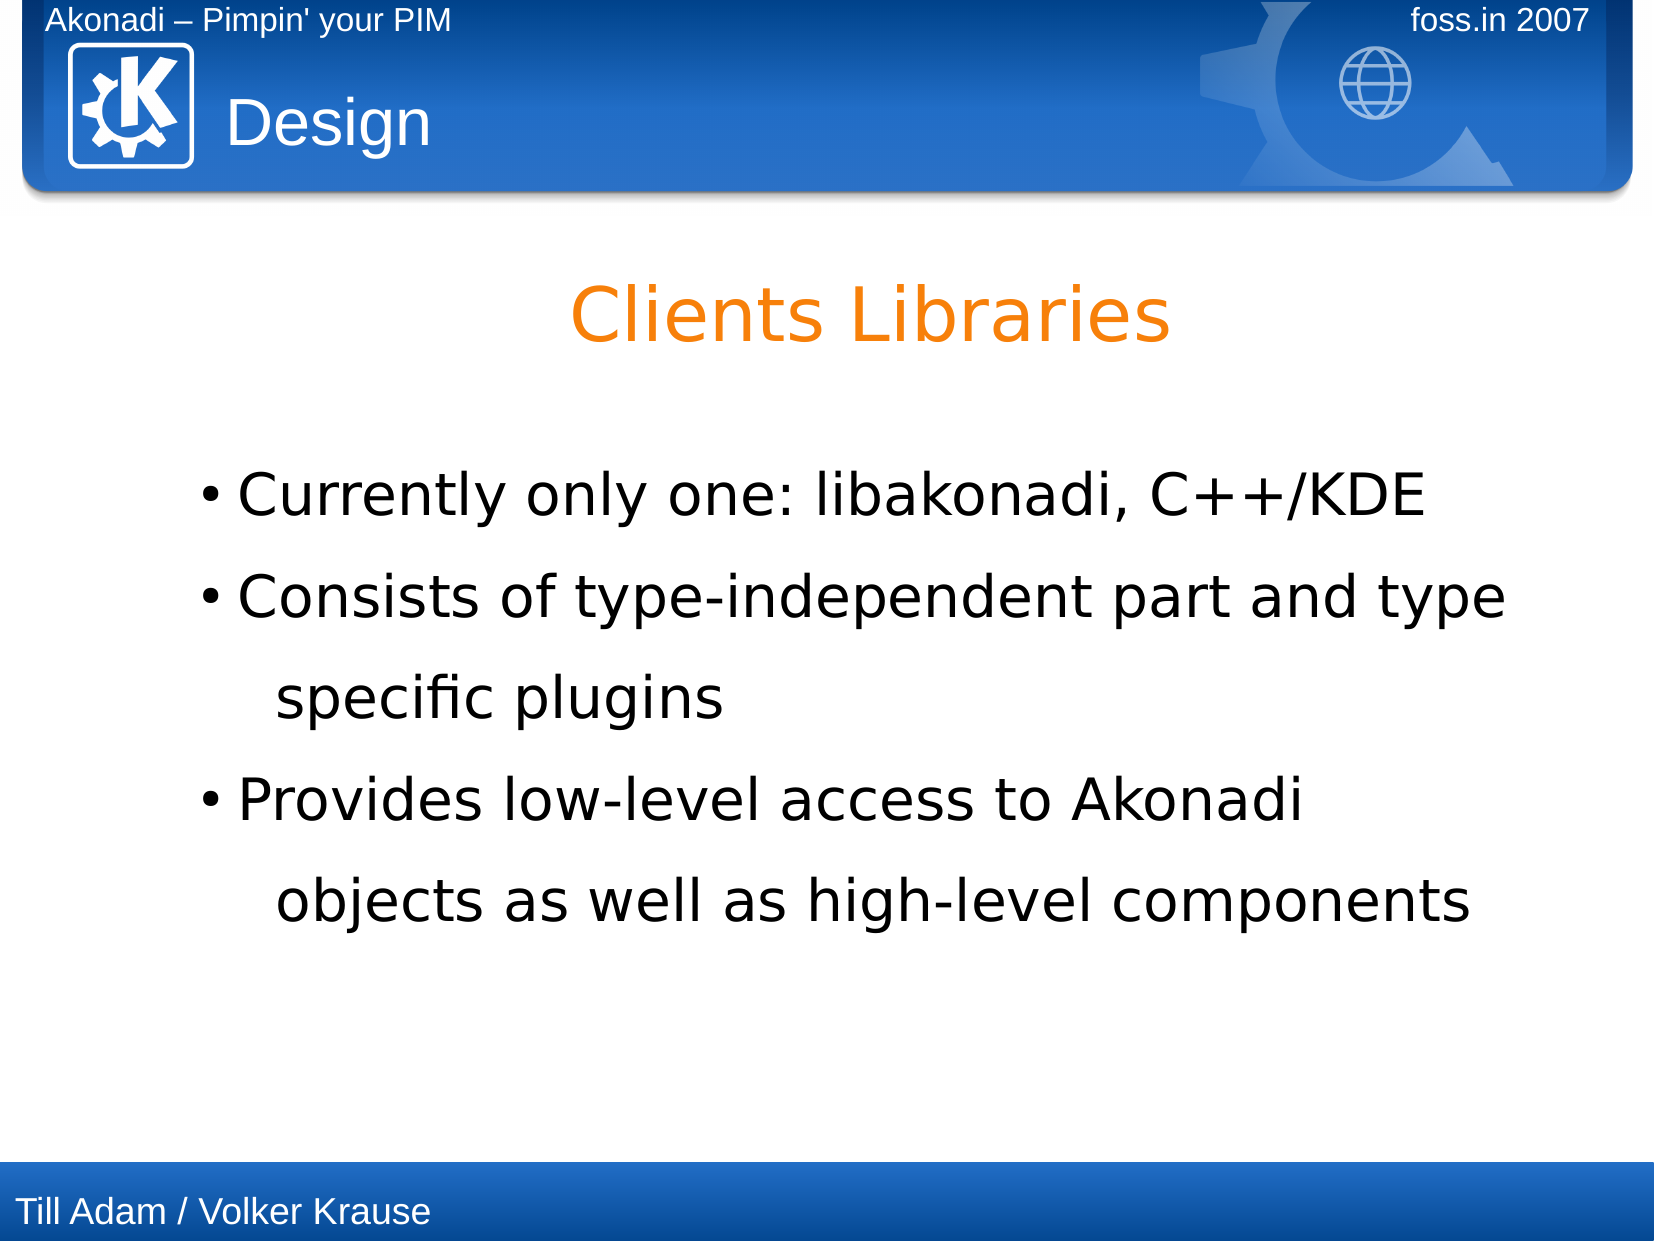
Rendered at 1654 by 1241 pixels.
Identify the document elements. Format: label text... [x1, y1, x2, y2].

title Design [225, 49, 1571, 188]
list Clients Libraries [82, 284, 1571, 397]
text_box Currently only one: libakonadi, C++/KDE Consists of type-independent part and type specific plugins Provides low-level access to Akonadi objects as well as high-level components [95, 420, 1538, 910]
